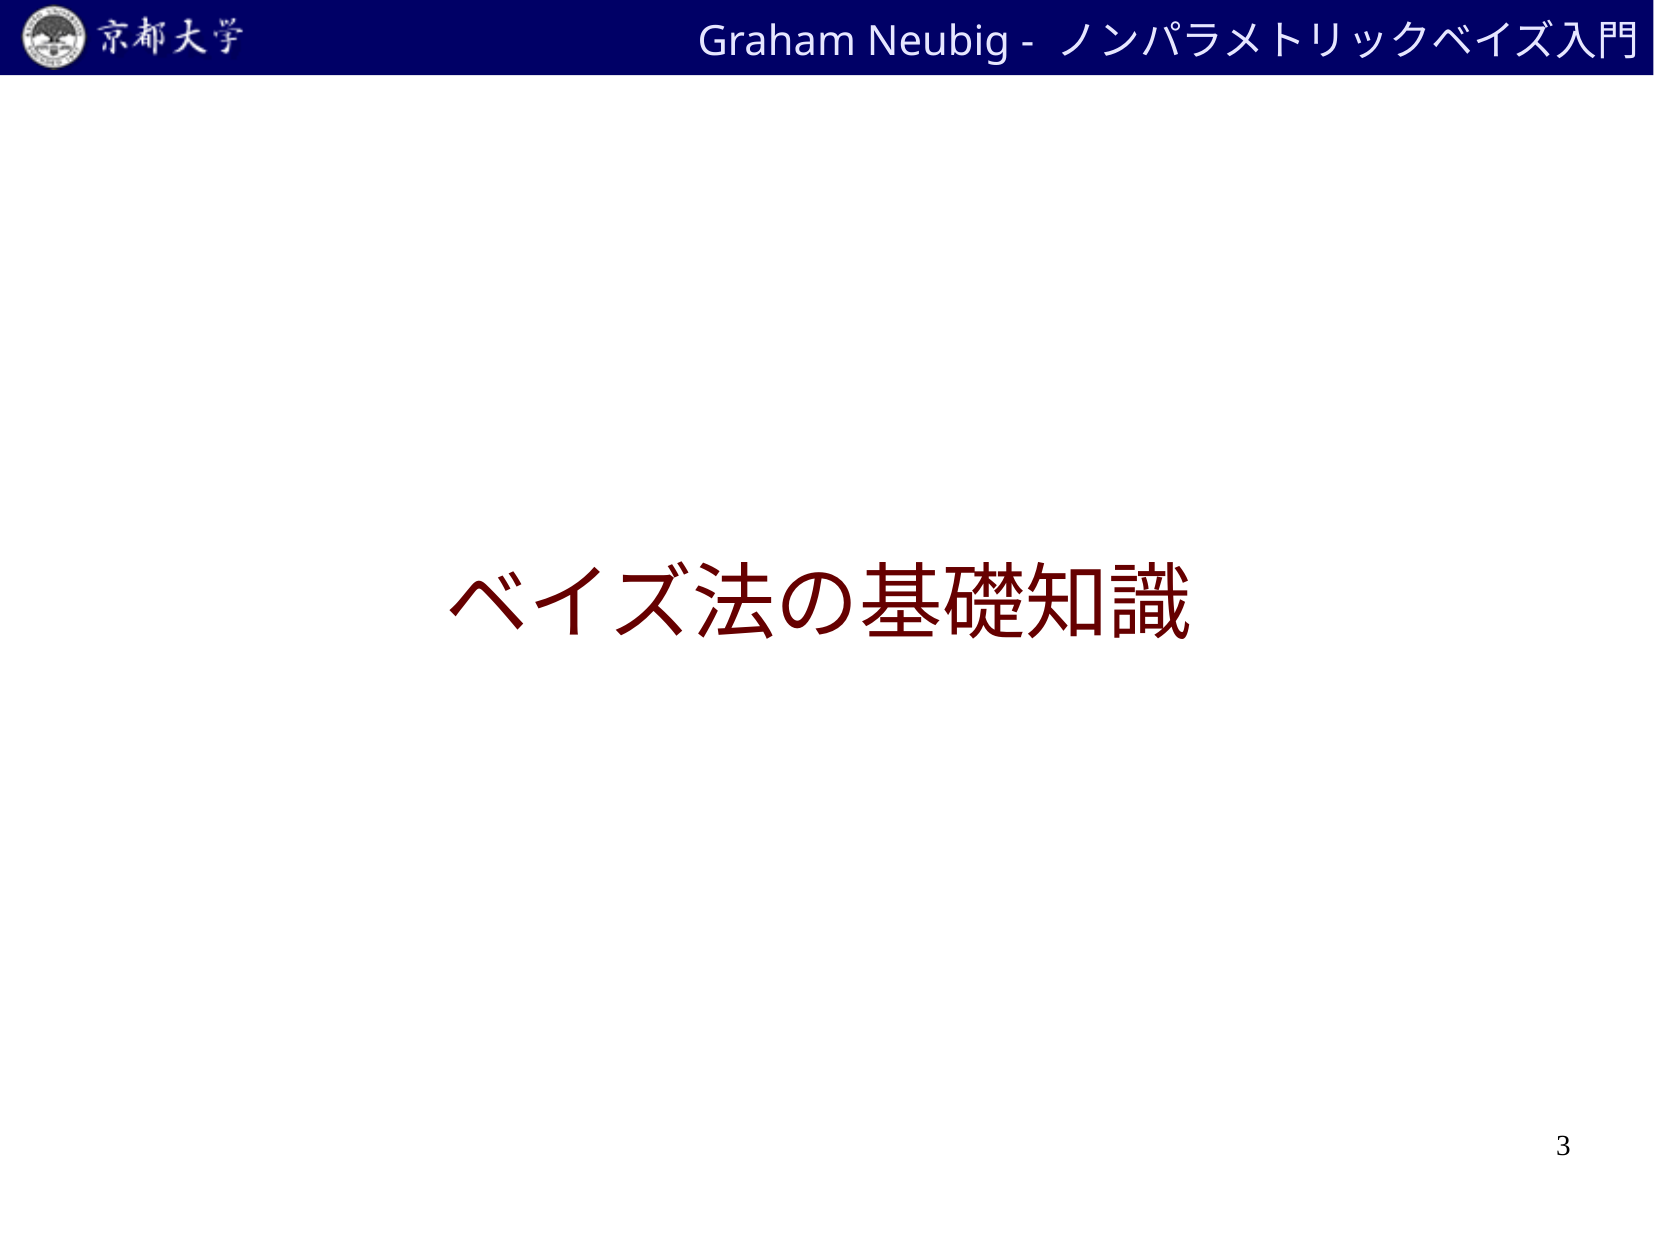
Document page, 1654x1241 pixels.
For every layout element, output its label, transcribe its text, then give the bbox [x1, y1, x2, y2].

title ベイズ法の基礎知識 [75, 507, 1564, 685]
picture [0, 0, 247, 70]
